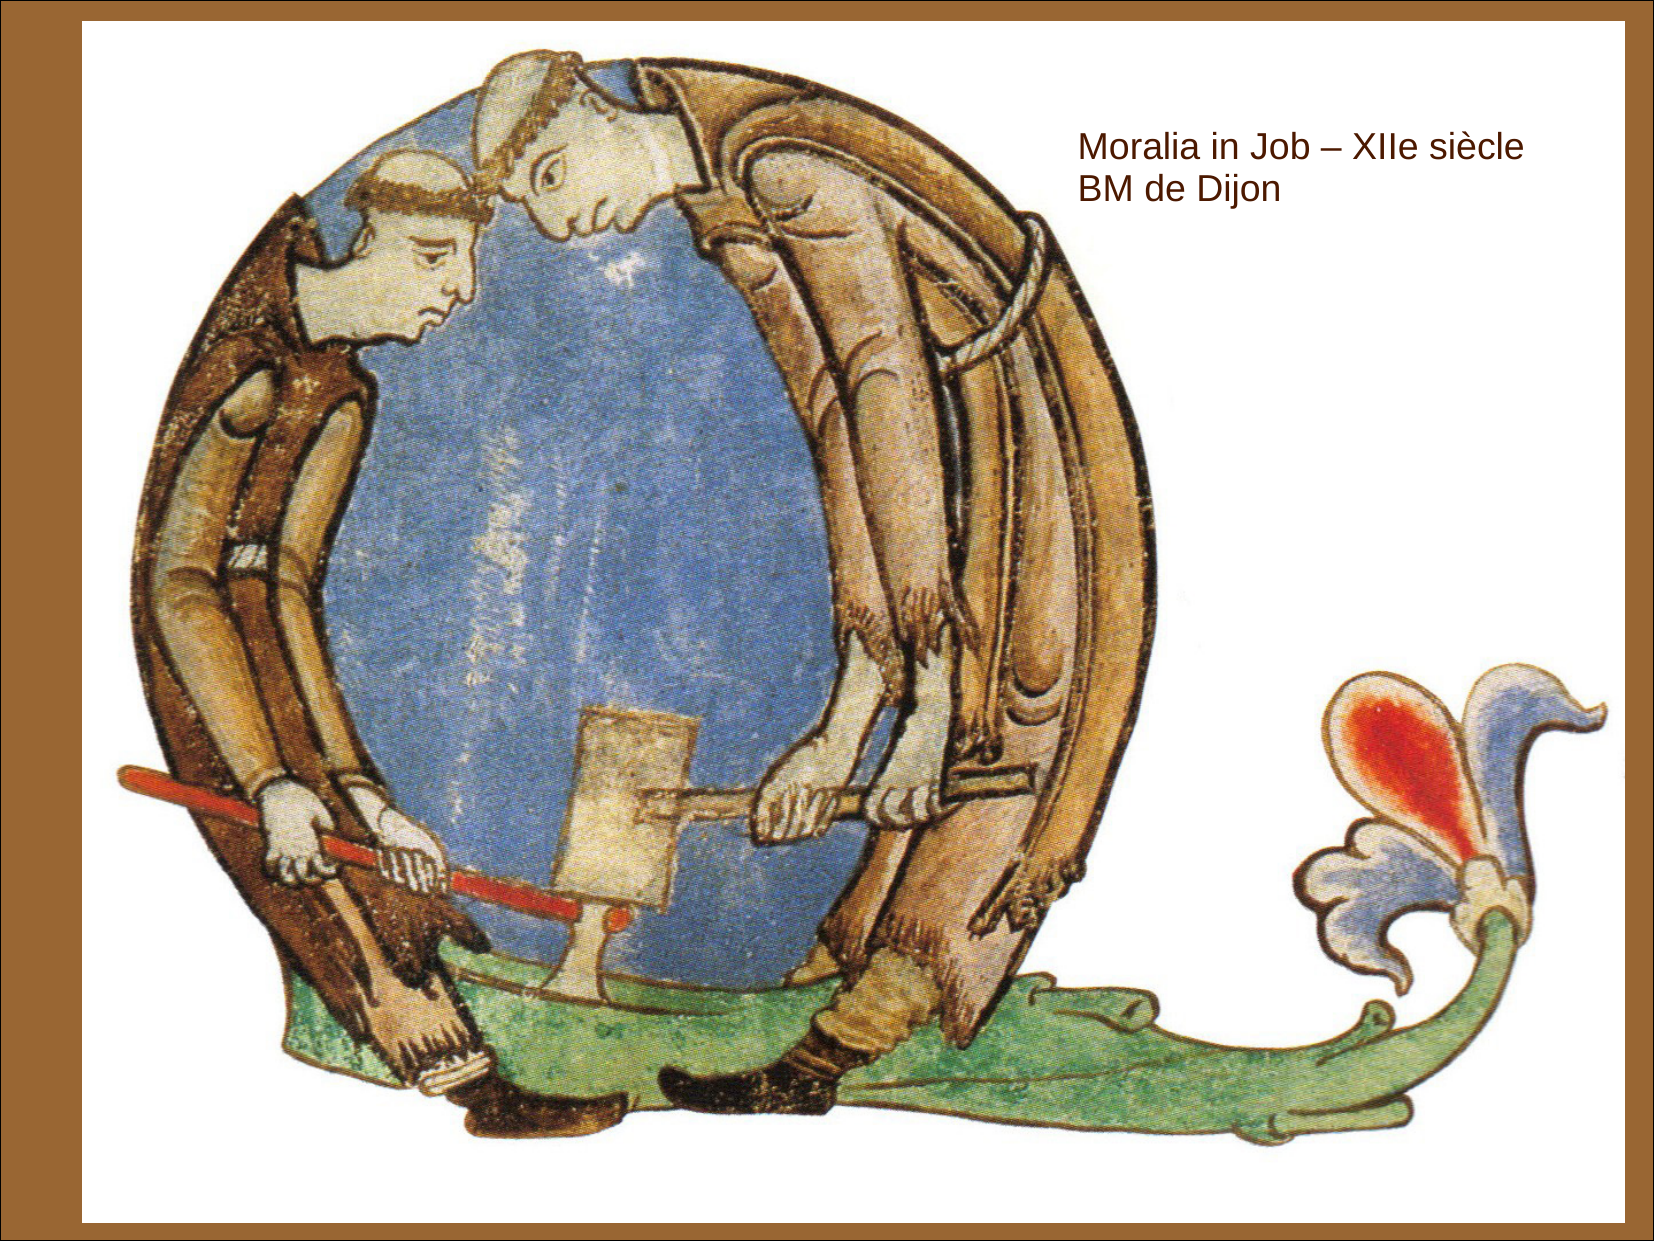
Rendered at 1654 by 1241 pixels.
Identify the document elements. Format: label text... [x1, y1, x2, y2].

text_box [0, 0, 1654, 1241]
text_box Moralia in Job – XIIe siècle BM de Dijon [1062, 118, 1540, 218]
picture [82, 21, 1625, 1223]
